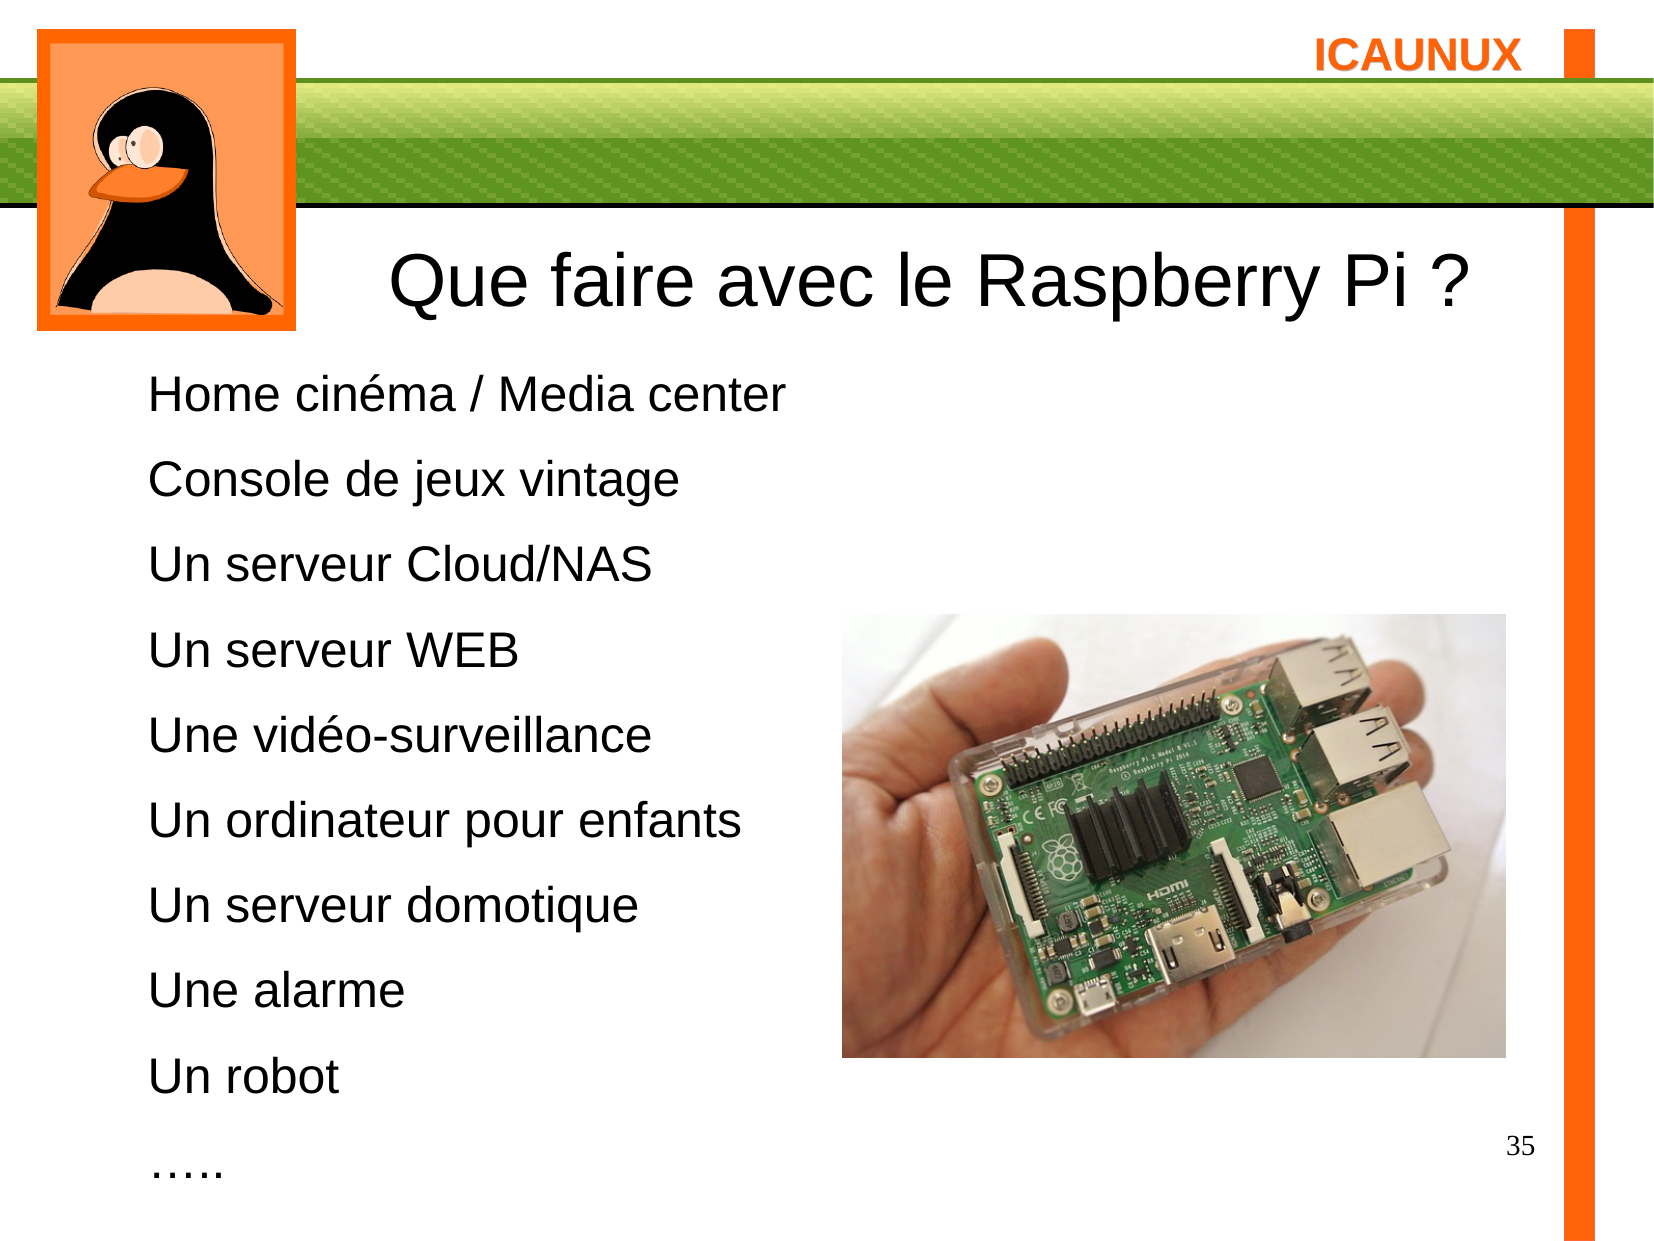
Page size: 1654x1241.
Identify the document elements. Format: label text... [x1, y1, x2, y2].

picture [842, 614, 1506, 1058]
list Home cinéma / Media center Console de jeux vintage Un serveur Cloud/NAS Un serveur WEB Une vidéo-surveillance Un ordinateur pour enfants Un serveur domotique Une alarme Un robot ….. [147, 366, 1477, 1241]
picture [0, 29, 1654, 331]
title Que faire avec le Raspberry Pi ? [324, 206, 1536, 355]
